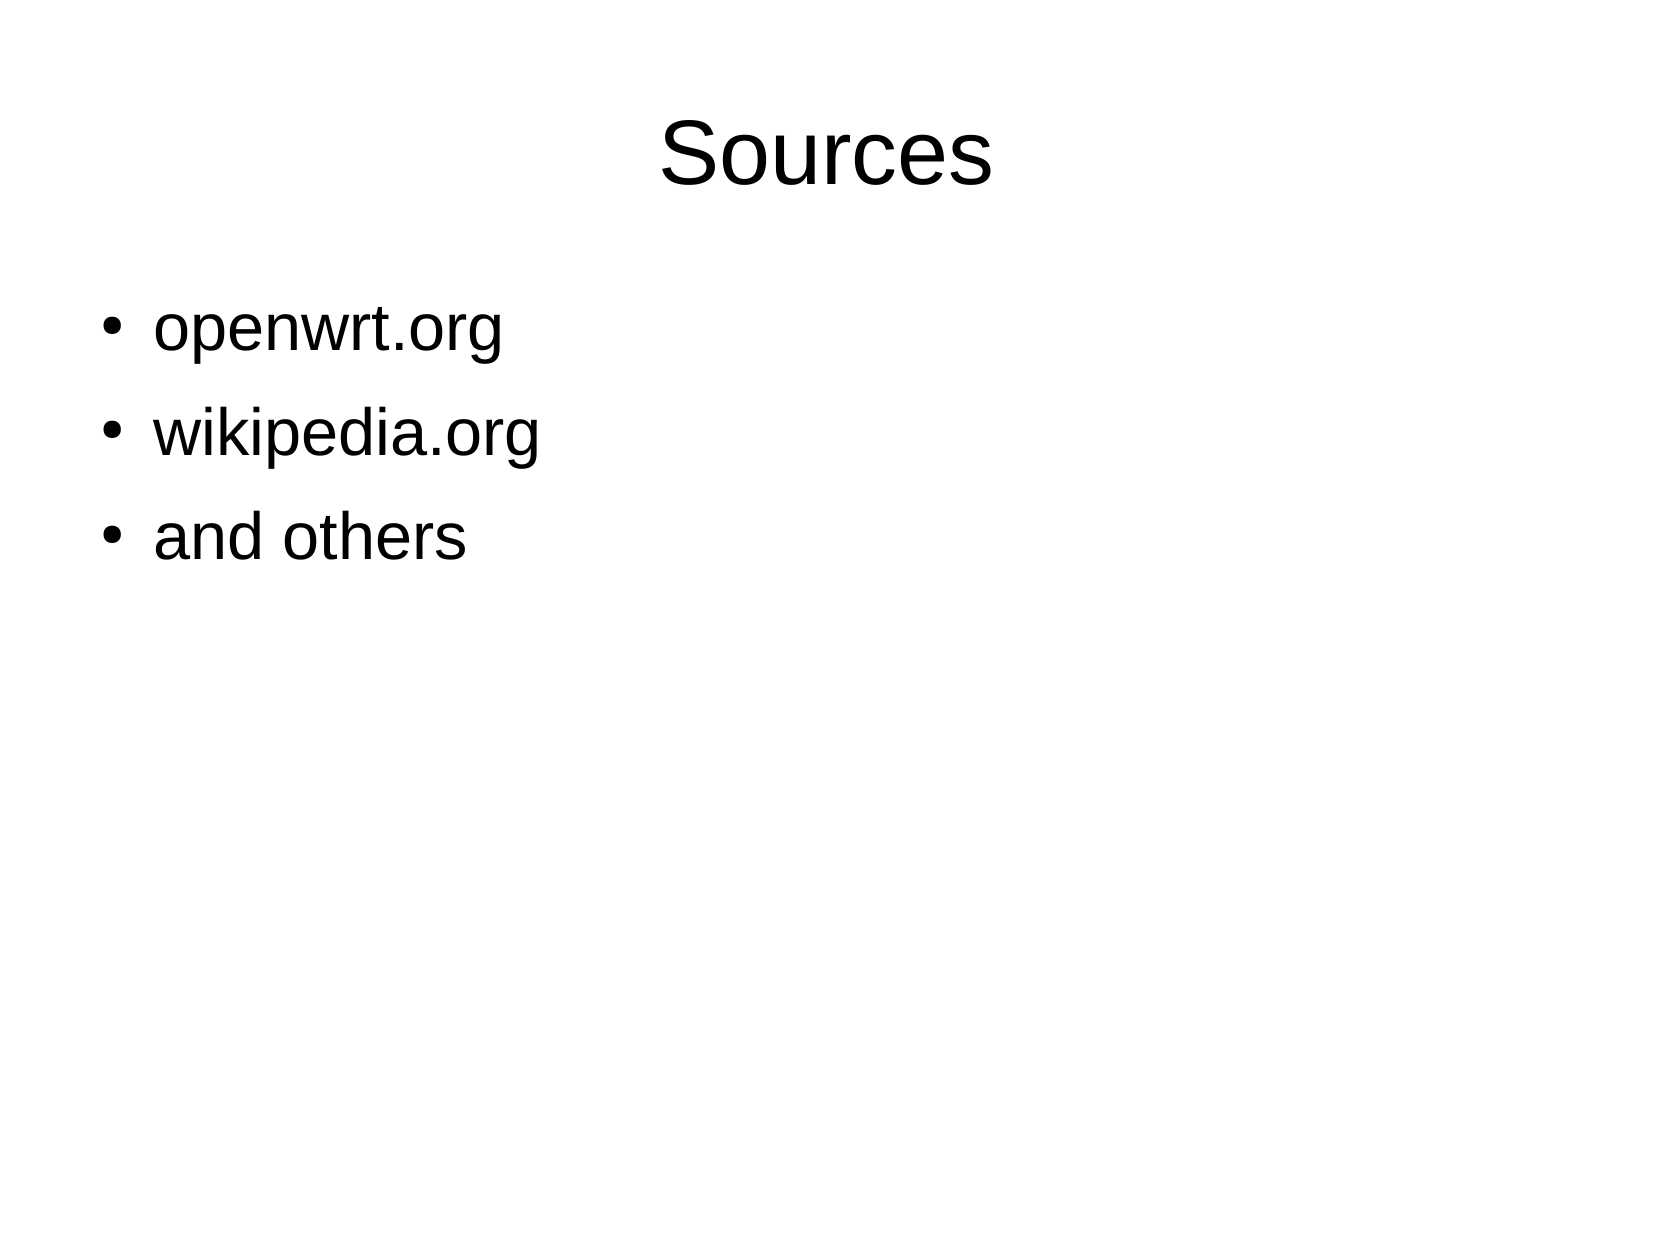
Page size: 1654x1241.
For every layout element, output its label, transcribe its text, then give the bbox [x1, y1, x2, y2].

list openwrt.org wikipedia.org and others [82, 290, 1571, 1010]
title Sources [82, 49, 1571, 257]
